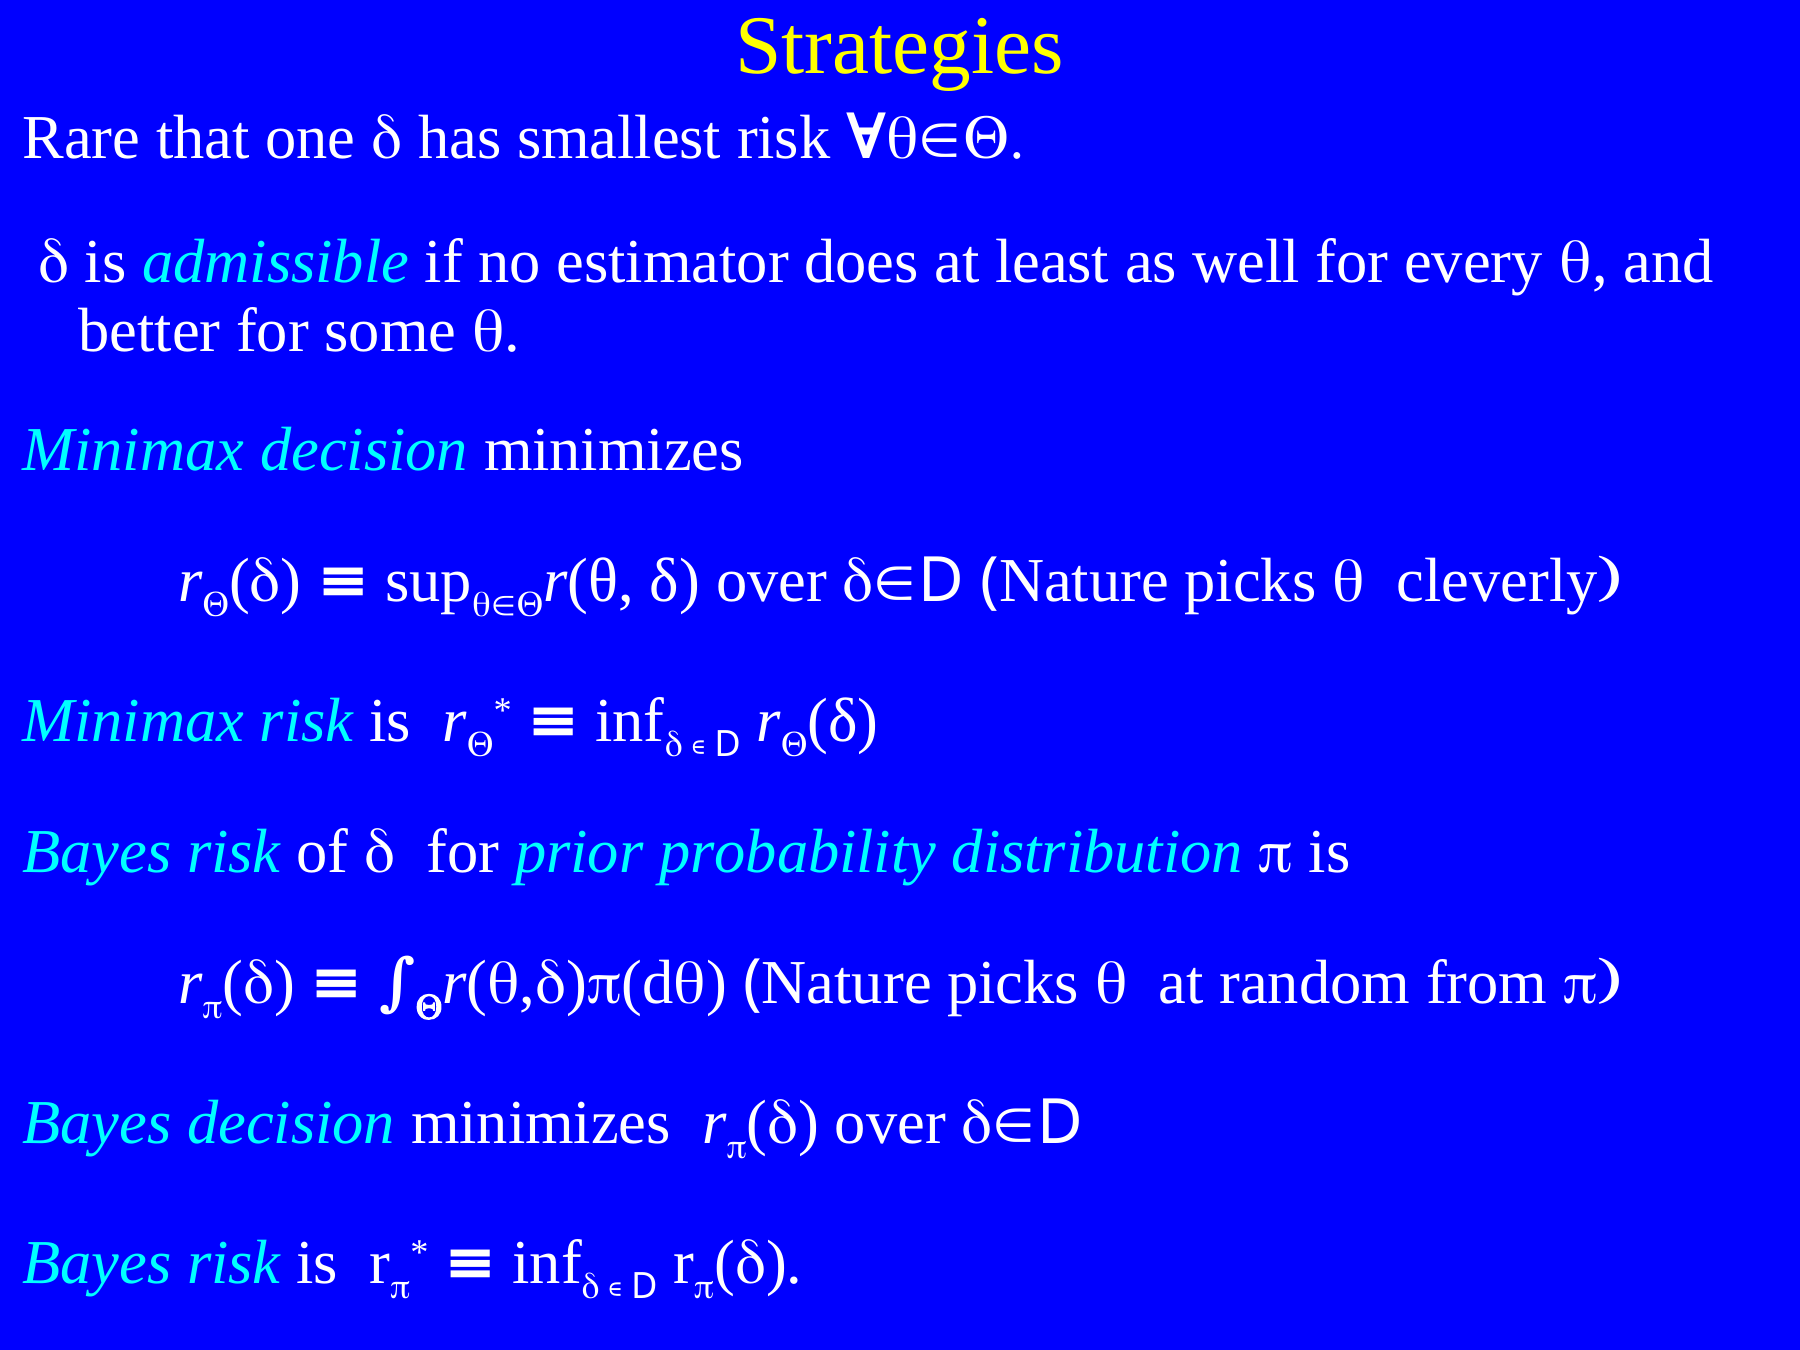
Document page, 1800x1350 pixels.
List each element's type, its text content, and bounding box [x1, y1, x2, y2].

title Strategies [0, 0, 1800, 80]
list Rare that one  has smallest risk ∀  is admissible if no estimator does at least as well for every , and better for some . Minimax decision minimizes r() ≡ supr(θ, δ) over D (Nature picks  cleverly) Minimax risk is r* ≡ inf ∊ D r(δ) Bayes risk of  for prior probability distribution p is r() ≡ ∫r(,)(d) (Nature picks  at random from p) Bayes decision minimizes r() over D Bayes risk is r* ≡ inf ∊ D r(). [0, 80, 1800, 1350]
